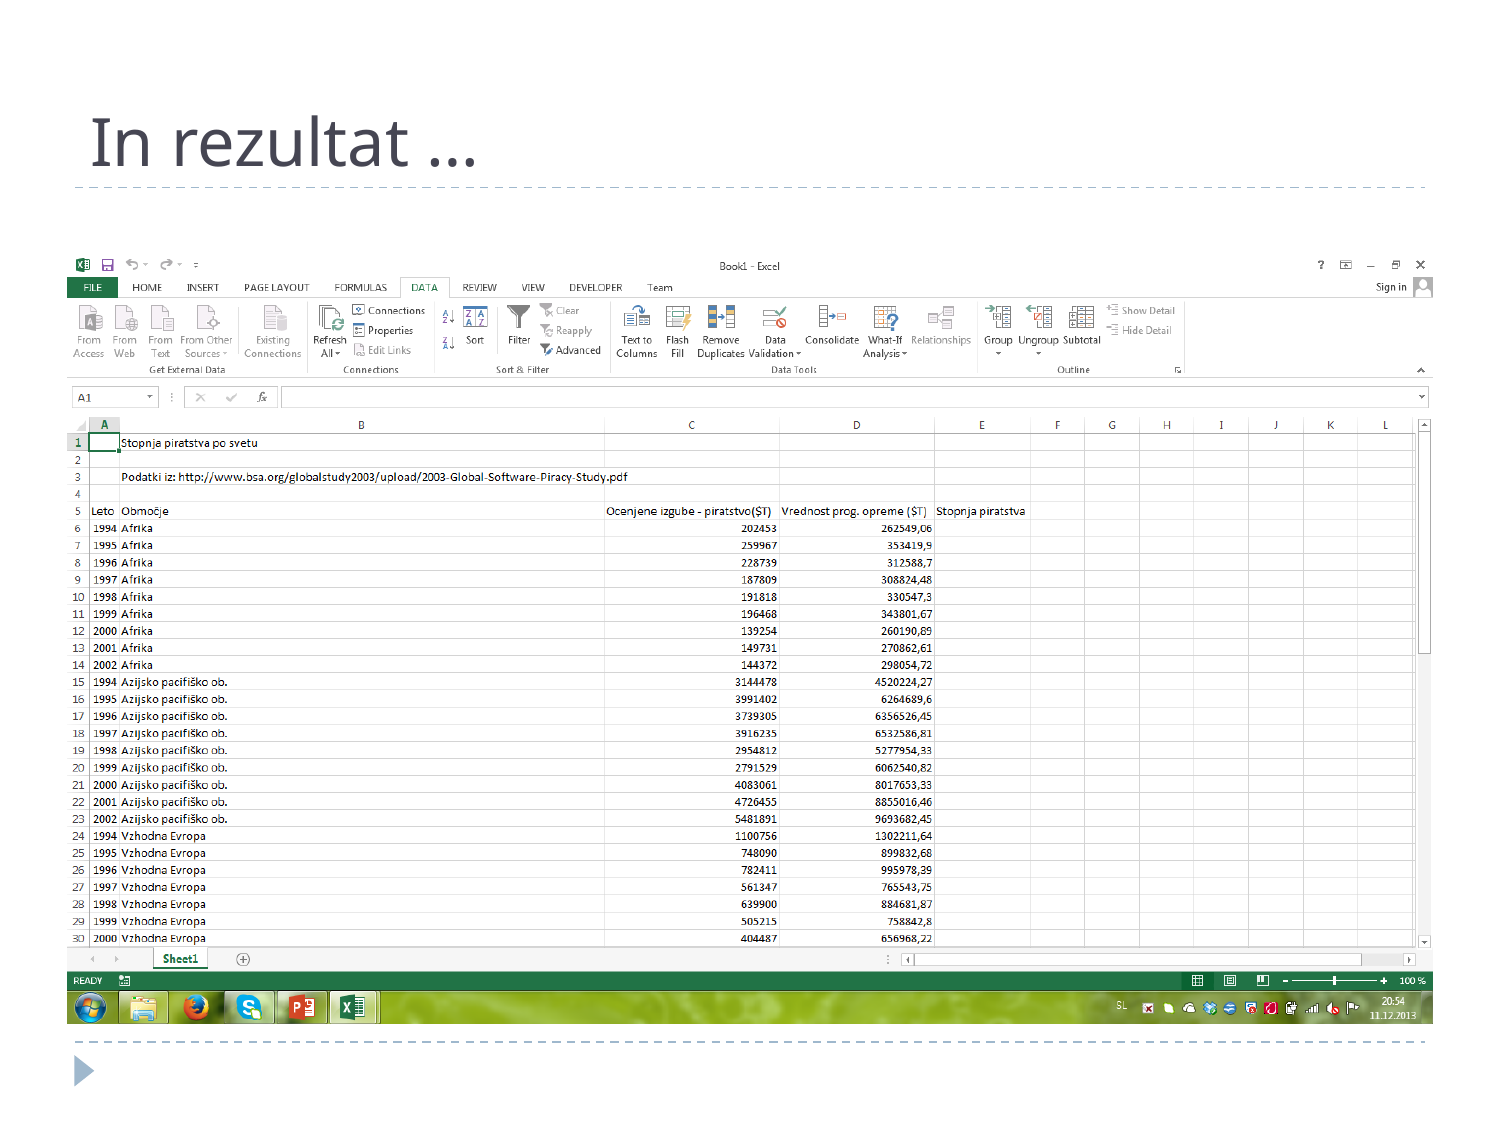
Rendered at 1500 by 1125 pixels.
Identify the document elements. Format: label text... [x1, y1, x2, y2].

title In rezultat … [75, 24, 1425, 188]
picture [67, 255, 1433, 1024]
